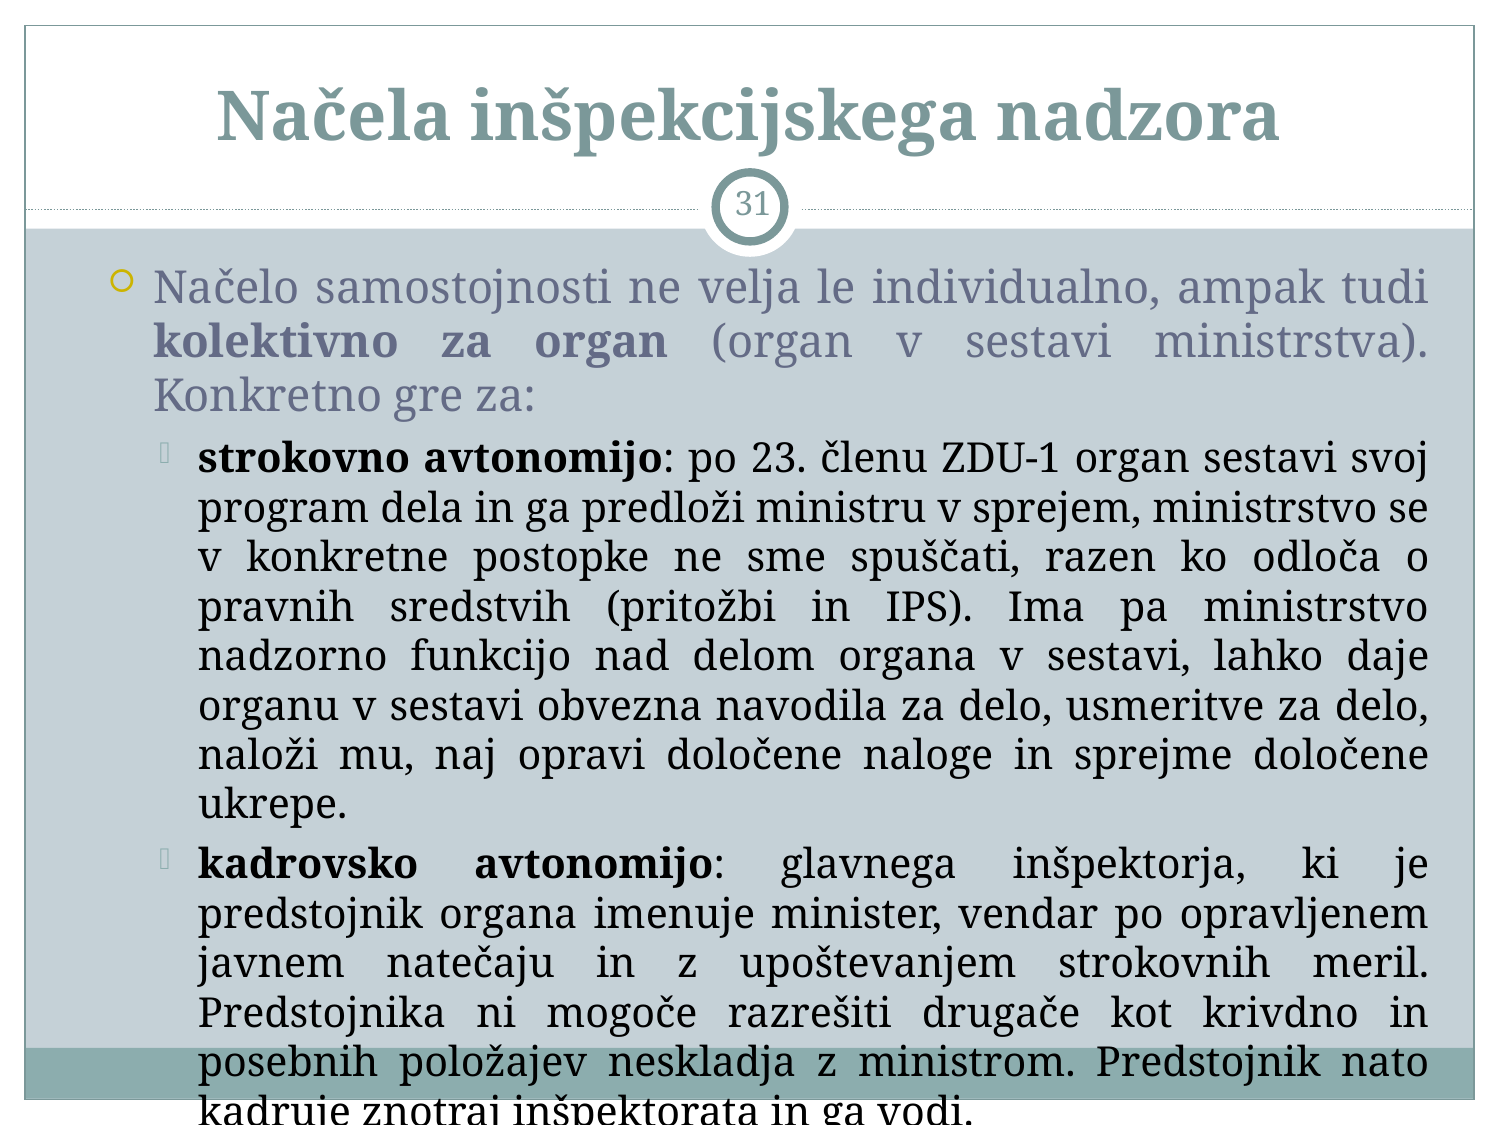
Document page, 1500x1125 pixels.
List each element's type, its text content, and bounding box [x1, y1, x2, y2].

text_box <number> [715, 168, 791, 241]
list Načelo samostojnosti ne velja le individualno, ampak tudi kolektivno za organ (organ v sestavi ministrstva). Konkretno gre za: strokovno avtonomijo: po 23. členu ZDU-1 organ sestavi svoj program dela in ga predloži ministru v sprejem, ministrstvo se v konkretne postopke ne sme spuščati, razen ko odloča o pravnih sredstvih (pritožbi in IPS). Ima pa ministrstvo nadzorno funkcijo nad delom organa v sestavi, lahko daje organu v sestavi obvezna navodila za delo, usmeritve za delo, naloži mu, naj opravi določene naloge in sprejme določene ukrepe. kadrovsko avtonomijo: glavnega inšpektorja, ki je predstojnik organa imenuje minister, vendar po opravljenem javnem natečaju in z upoštevanjem strokovnih meril. Predstojnika ni mogoče razrešiti drugače kot krivdno in posebnih položajev neskladja z ministrom. Predstojnik nato kadruje znotraj inšpektorata in ga vodi. [49, 250, 1445, 1071]
title Načela inšpekcijskega nadzora [49, 37, 1450, 162]
